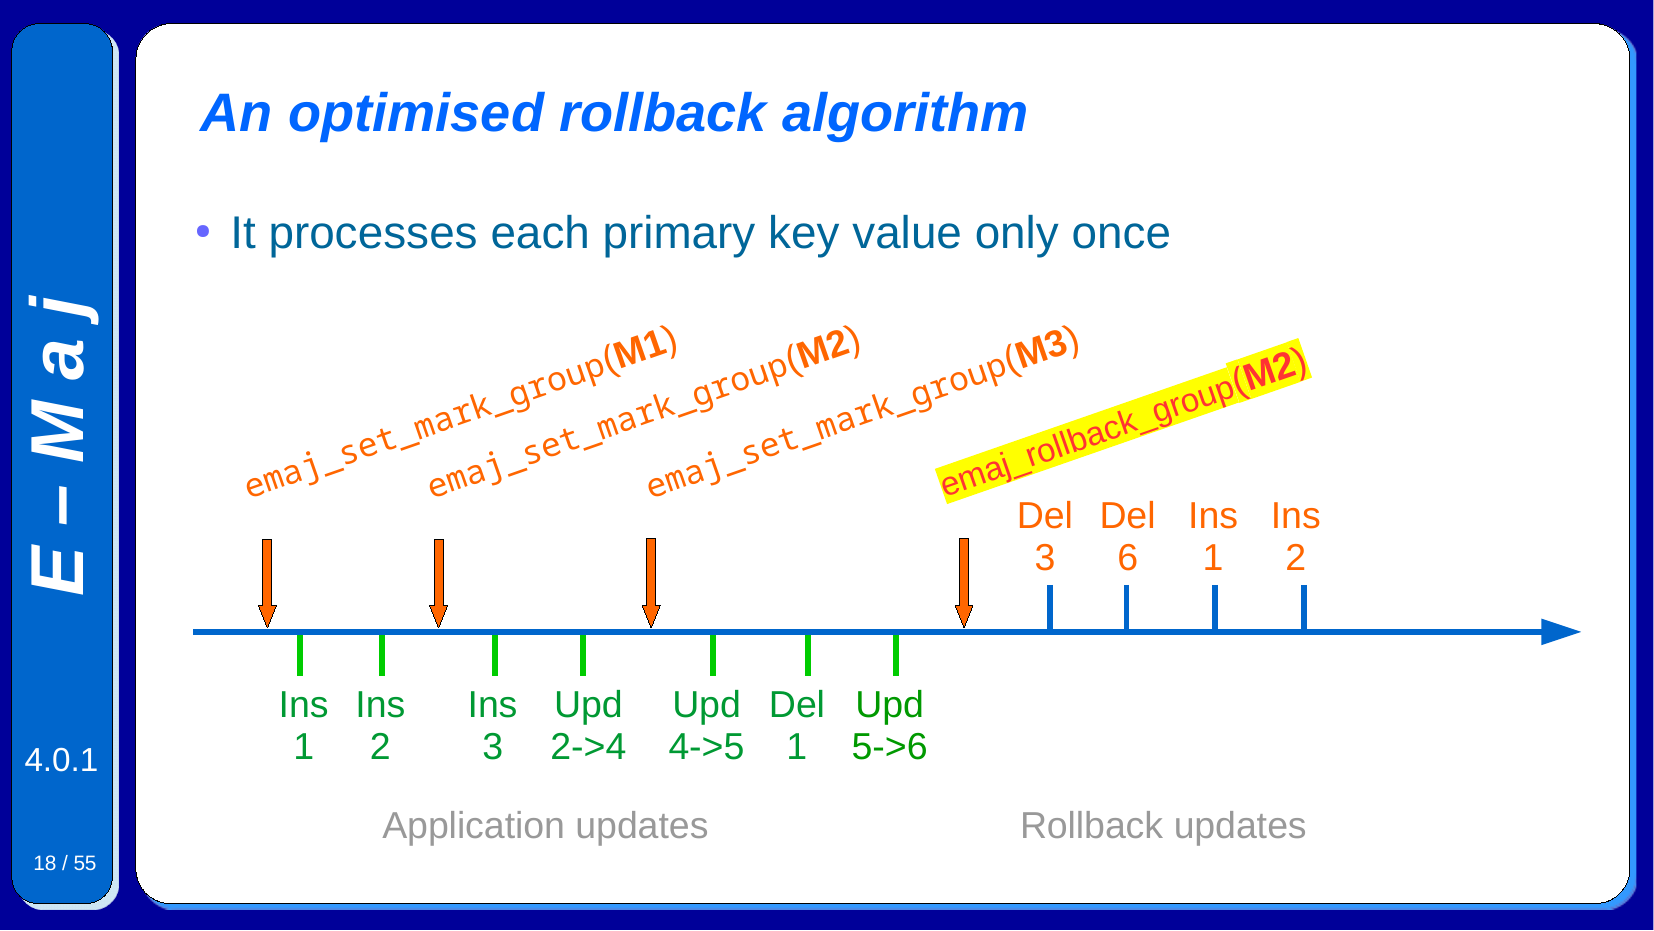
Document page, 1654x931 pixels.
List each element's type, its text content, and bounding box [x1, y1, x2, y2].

text_box Ins 3 [452, 676, 535, 777]
text_box [955, 538, 973, 628]
text_box Application updates [367, 796, 805, 854]
text_box Ins 2 [340, 676, 432, 777]
text_box Del 1 [779, 676, 836, 777]
text_box Del 6 [1084, 487, 1187, 588]
text_box Rollback updates [1005, 796, 1428, 854]
list It processes each primary key value only once [177, 206, 1587, 827]
text_box Ins 1 [1187, 487, 1256, 588]
text_box [429, 539, 448, 628]
title An optimised rollback algorithm [200, 34, 1575, 191]
text_box Ins 1 [263, 676, 340, 777]
text_box Upd 5->6 [836, 676, 962, 777]
text_box emaj_rollback_group(M2) [917, 313, 1369, 530]
text_box [258, 539, 277, 628]
text_box Upd 2->4 [535, 676, 653, 777]
text_box Ins 2 [1256, 487, 1347, 588]
text_box [642, 538, 661, 628]
text_box Del 3 [1002, 487, 1084, 588]
text_box emaj_set_mark_group(M2) [403, 302, 887, 530]
text_box emaj_set_mark_group(M3) [622, 302, 1105, 530]
text_box Upd 4->5 [653, 676, 779, 777]
text_box emaj_set_mark_group(M1) [220, 302, 700, 530]
